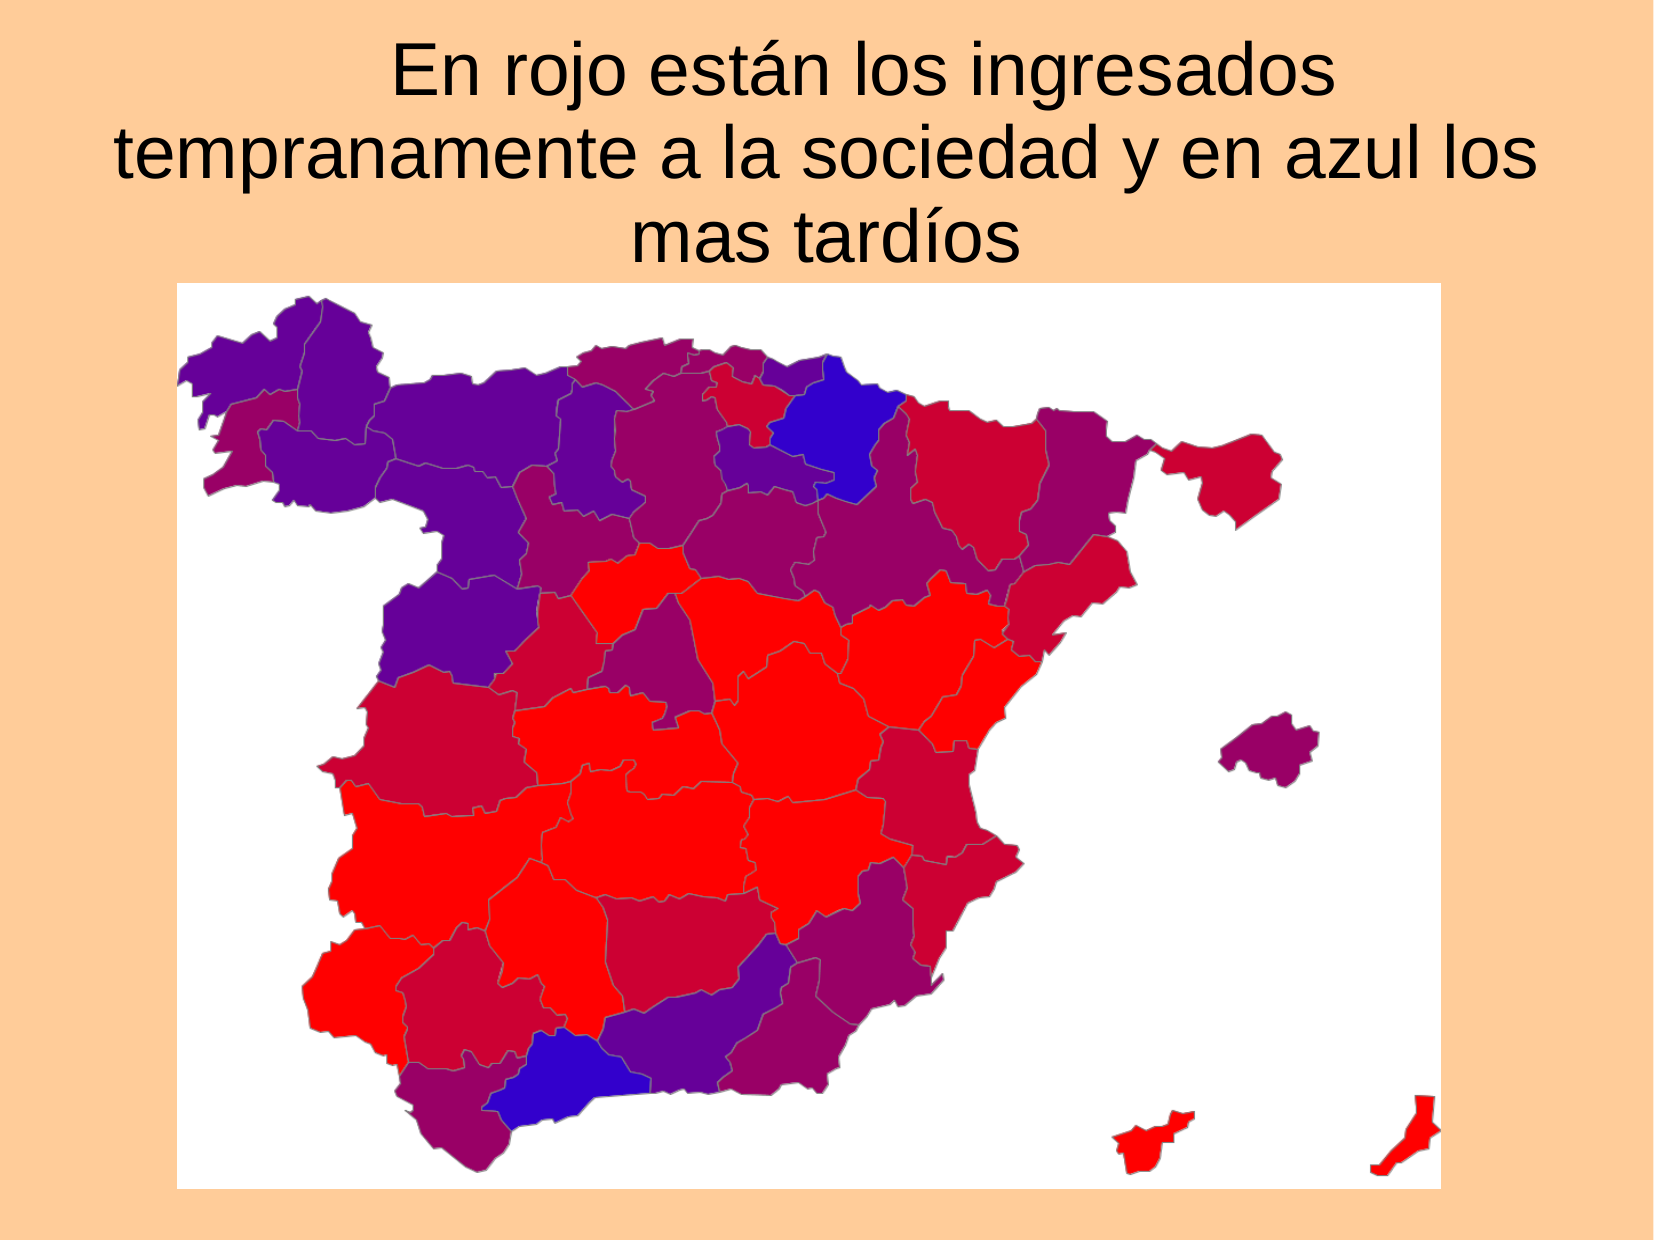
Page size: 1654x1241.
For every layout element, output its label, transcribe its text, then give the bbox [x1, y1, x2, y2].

picture [177, 283, 1441, 1189]
title En rojo están los ingresados tempranamente a la sociedad y en azul los mas tardíos [82, 26, 1571, 279]
